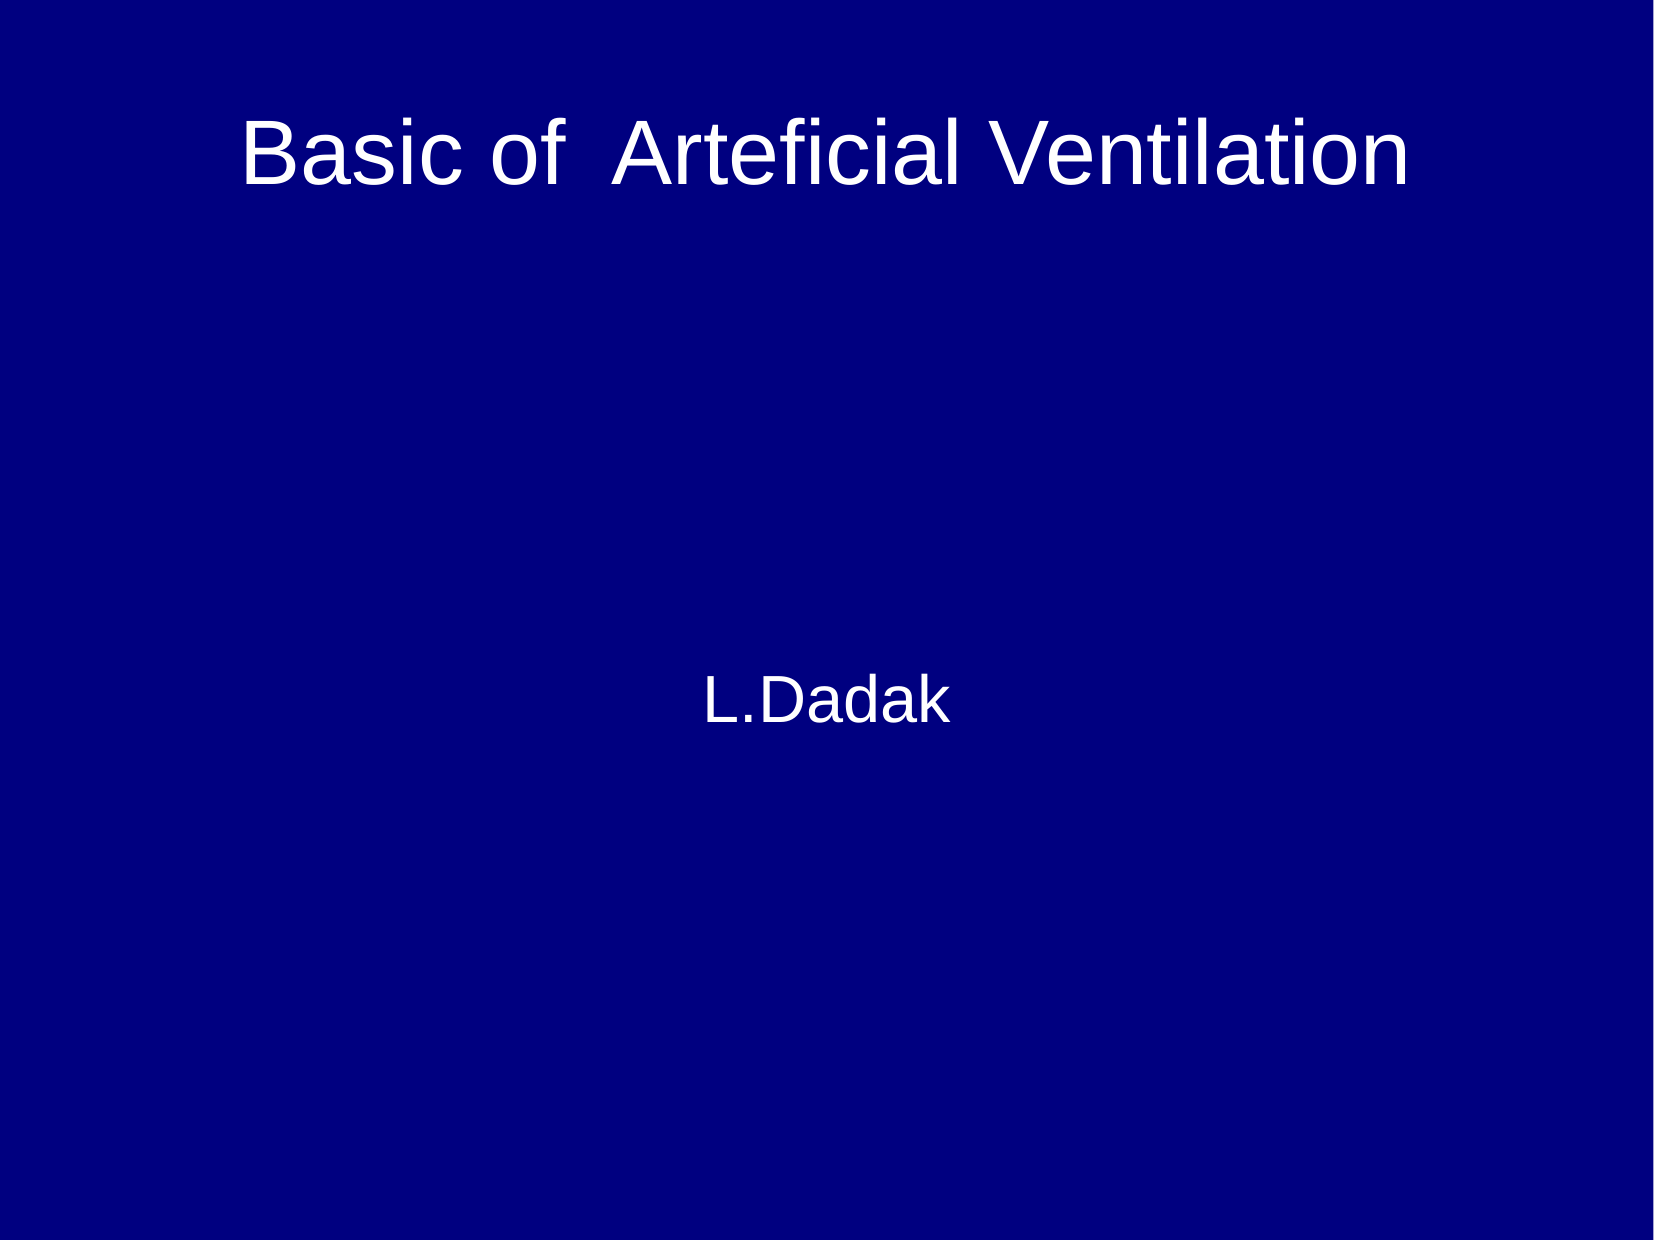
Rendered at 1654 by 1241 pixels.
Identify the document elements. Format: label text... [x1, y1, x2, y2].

title Basic of Arteficial Ventilation [82, 56, 1571, 250]
subtitle L.Dadak [82, 297, 1571, 1102]
